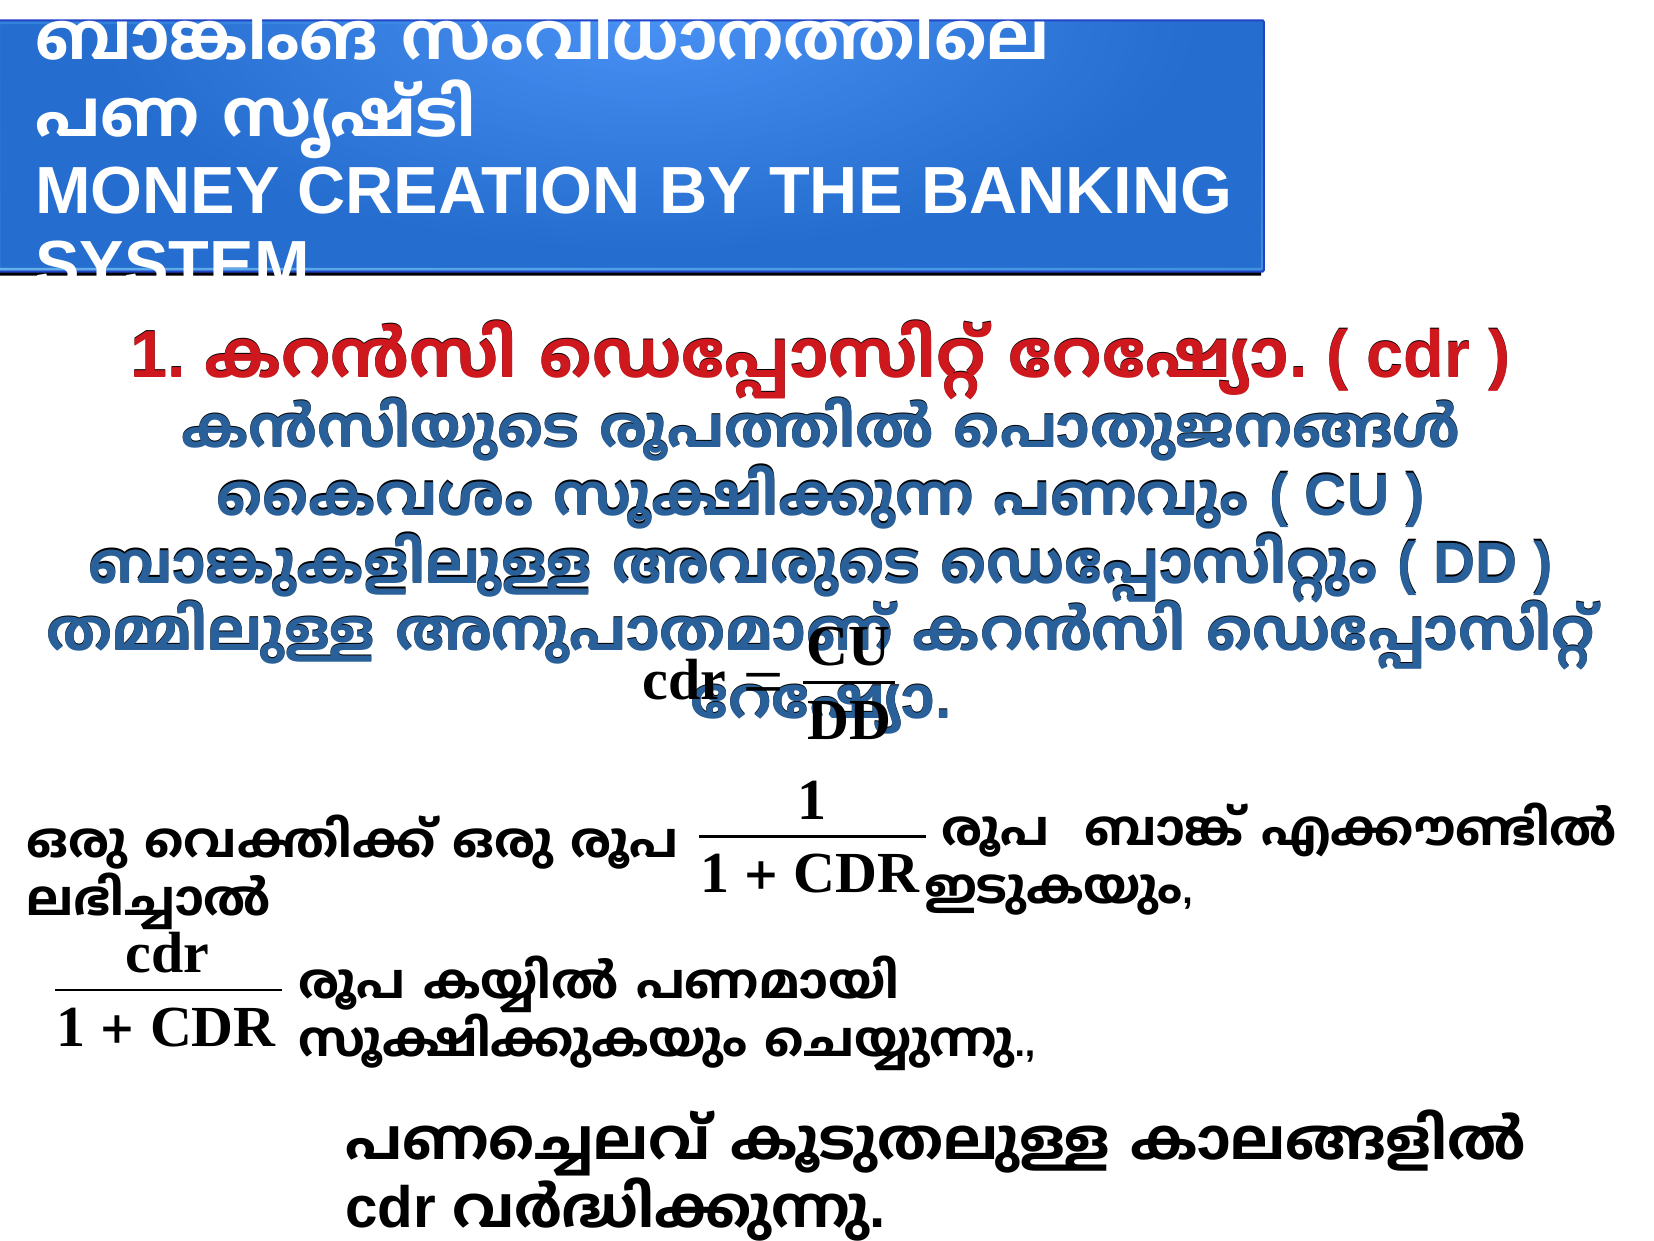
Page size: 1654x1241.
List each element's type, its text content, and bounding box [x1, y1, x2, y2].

chart [689, 767, 935, 905]
chart [45, 921, 291, 1059]
text_box രൂപ കയ്യിൽ പണമായി സൂക്ഷിക്കുകയും ചെയ്യുന്നു., [291, 944, 1276, 1028]
text_box രൂപ ബാങ്ക് എക്കൗണ്ടിൽ ഇടുകയും, [935, 791, 1654, 875]
text_box 1. കറൻസി ഡെപ്പോസിറ്റ് റേഷ്യോ. ( cdr ) കൻസിയുടെ രൂപത്തിൽ പൊതുജനങ്ങൾ കൈവശം സൂക്ഷിക്കുന്ന പണവും ( CU ) ബാങ്കുകളിലുള്ള അവരുടെ ഡെപ്പോസിറ്റും ( DD ) തമ്മിലുള്ള അനുപാതമാണ് കറൻസി ഡെപ്പോസിറ്റ് റേഷ്യോ. [23, 308, 1619, 745]
chart [636, 614, 904, 752]
title ബാങ്കിംങ് സംവിധാനത്തിലെ പണ സൃഷ്ടി MONEY CREATION BY THE BANKING SYSTEM [35, 35, 1235, 264]
text_box ഒരു വെക്തിക്ക് ഒരു രൂപ ലഭിച്ചാൽ [11, 803, 689, 886]
text_box പണച്ചെലവ് കൂടുതലുള്ള കാലങ്ങളിൽ cdr വർദ്ധിക്കുന്നു. [330, 1098, 1619, 1205]
